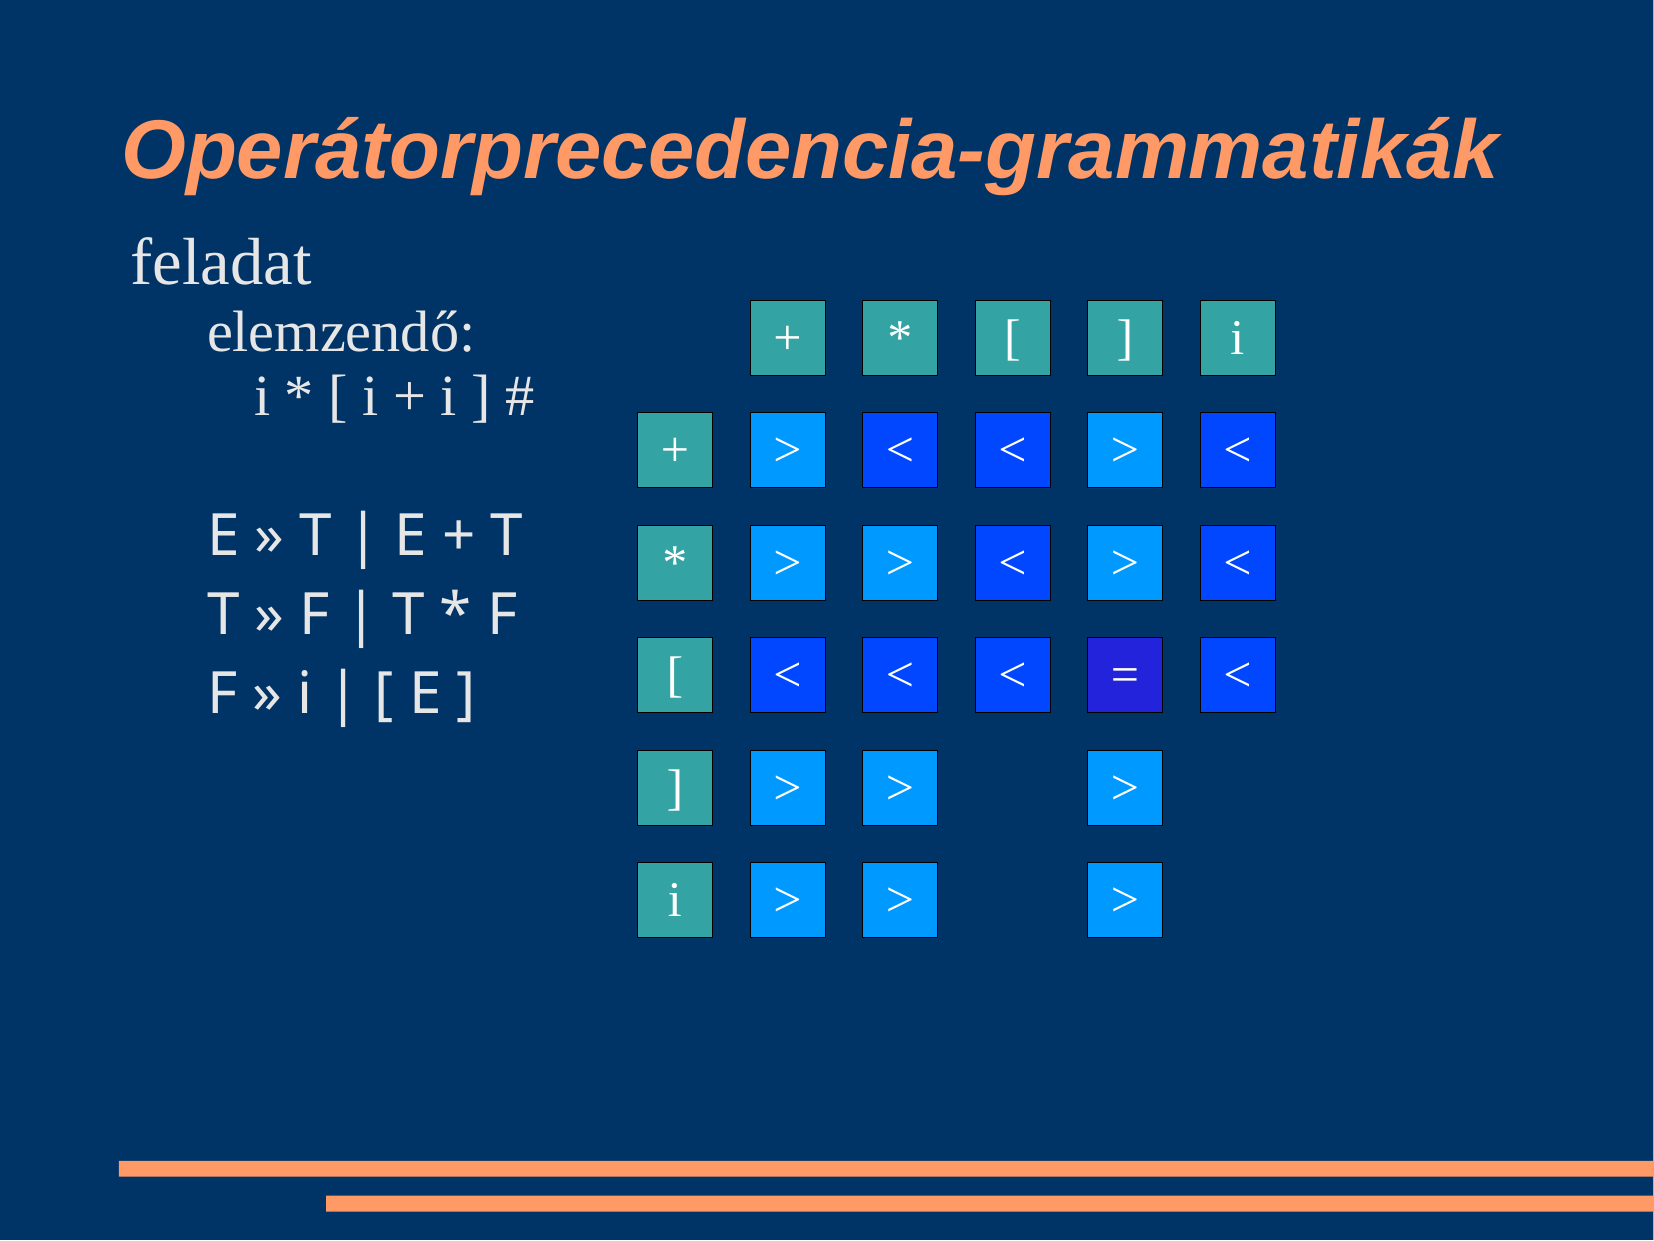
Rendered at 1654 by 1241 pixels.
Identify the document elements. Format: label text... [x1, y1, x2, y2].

text_box > [750, 862, 826, 938]
text_box > [1087, 750, 1163, 826]
text_box ] [1087, 300, 1163, 376]
text_box < [975, 637, 1051, 713]
list feladat elemzendő: i * [ i + i ] # E » T | E + T T » F | T * F F » i | [ E ] [112, 225, 563, 669]
title Operátorprecedencia-grammatikák [121, 46, 1534, 254]
text_box = [1087, 637, 1163, 713]
text_box < [975, 525, 1051, 601]
text_box * [637, 525, 713, 601]
text_box ] [637, 750, 713, 826]
text_box < [1200, 525, 1276, 601]
text_box > [1087, 525, 1163, 601]
text_box + [637, 412, 713, 488]
text_box < [1200, 637, 1276, 713]
text_box > [862, 525, 938, 601]
text_box > [750, 412, 826, 488]
text_box > [1087, 862, 1163, 938]
text_box + [750, 300, 826, 376]
text_box < [975, 412, 1051, 488]
text_box < [862, 412, 938, 488]
text_box < [1200, 412, 1276, 488]
text_box i [1200, 300, 1276, 376]
text_box > [750, 750, 826, 826]
text_box > [1087, 412, 1163, 488]
text_box i [637, 862, 713, 938]
text_box < [750, 637, 826, 713]
text_box > [862, 862, 938, 938]
text_box [ [975, 300, 1051, 376]
text_box < [862, 637, 938, 713]
text_box * [862, 300, 938, 376]
text_box [ [637, 637, 713, 713]
text_box > [862, 750, 938, 826]
text_box > [750, 525, 826, 601]
